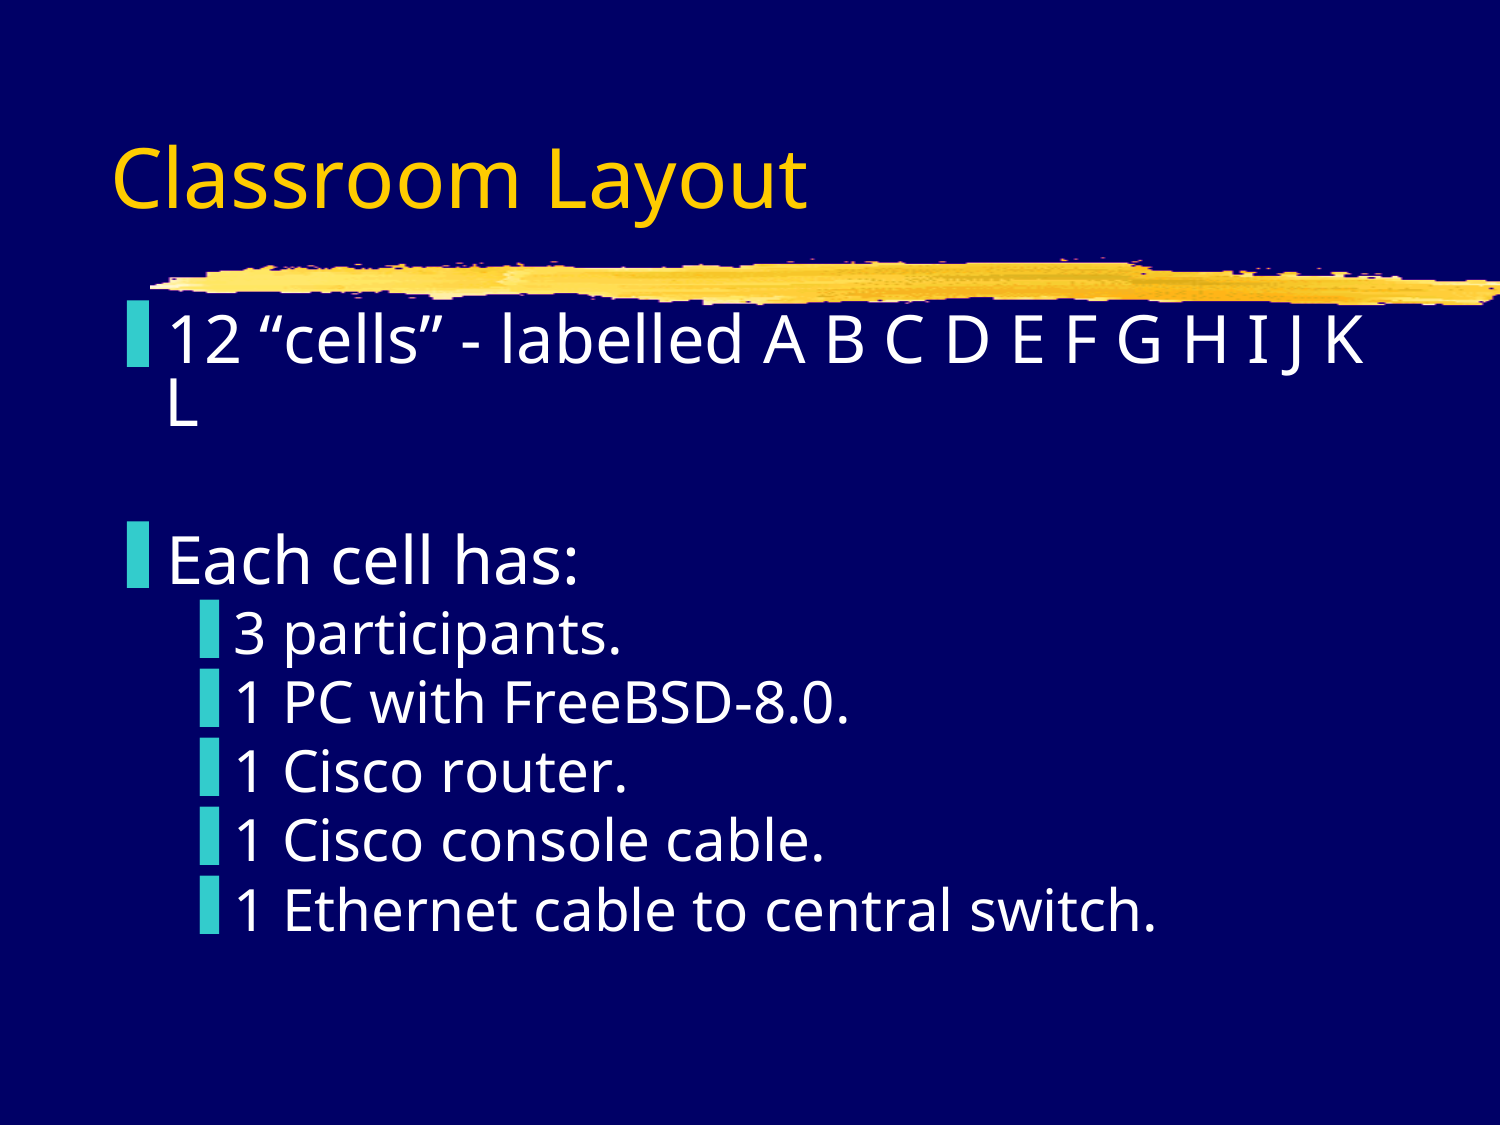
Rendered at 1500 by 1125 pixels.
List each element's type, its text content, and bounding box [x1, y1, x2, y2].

picture [150, 252, 1500, 316]
title Classroom Layout [110, 78, 1391, 297]
list 12 “cells” - labelled A B C D E F G H I J K L Each cell has: 3 participants. 1 PC with FreeBSD-8.0. 1 Cisco router. 1 Cisco console cable. 1 Ethernet cable to central switch. [110, 312, 1391, 1118]
